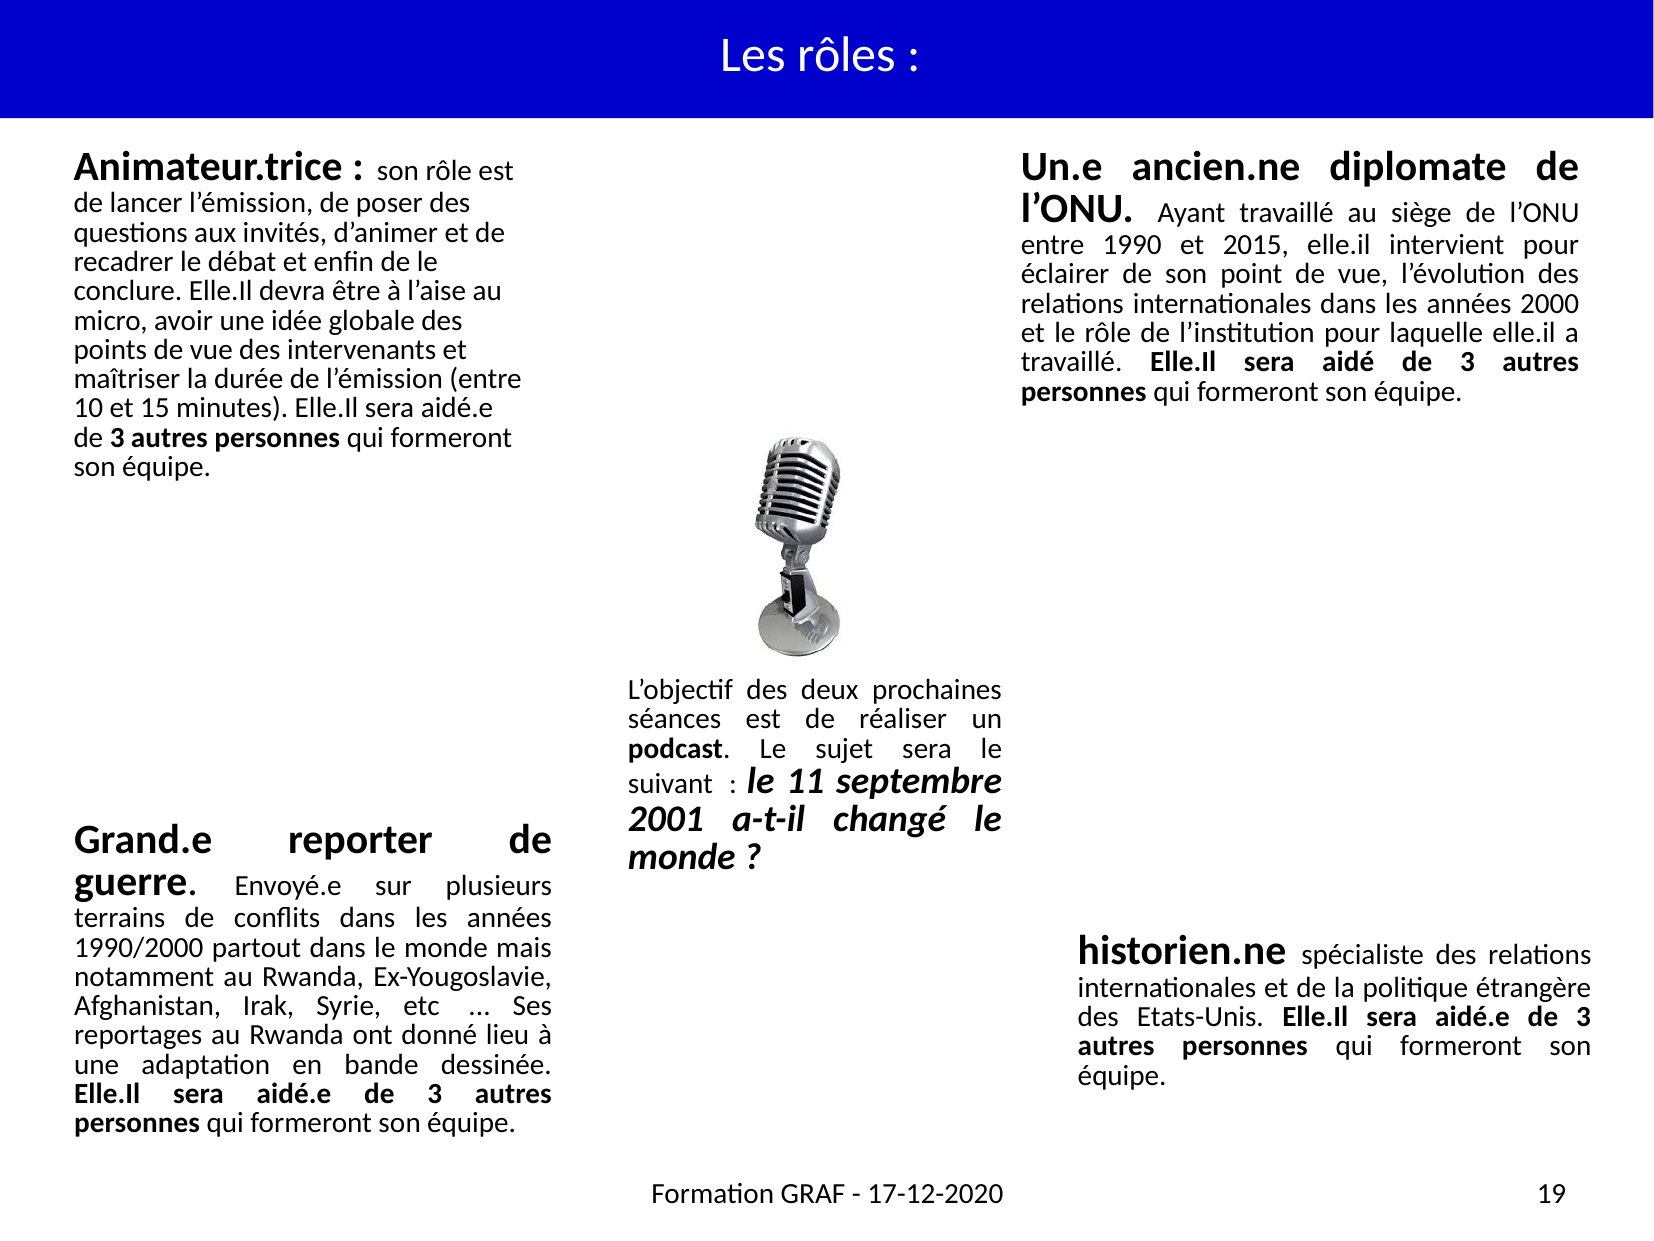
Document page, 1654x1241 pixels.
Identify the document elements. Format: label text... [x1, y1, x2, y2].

text_box Animateur.trice : son rôle est de lancer l’émission, de poser des questions aux invités, d’animer et de recadrer le débat et enfin de le conclure. Elle.Il devra être à l’aise au micro, avoir une idée globale des points de vue des intervenants et maîtriser la durée de l’émission (entre 10 et 15 minutes). Elle.Il sera aidé.e de 3 autres personnes qui formeront son équipe. [58, 141, 544, 563]
picture [705, 423, 902, 666]
text_box historien.ne spécialiste des relations internationales et de la politique étrangère des Etats-Unis. Elle.Il sera aidé.e de 3 autres personnes qui formeront son équipe. [1062, 926, 1607, 1134]
title Les rôles : [0, 0, 1654, 119]
text_box Grand.e reporter de guerre. Envoyé.e sur plusieurs terrains de conflits dans les années 1990/2000 partout dans le monde mais notamment au Rwanda, Ex-Yougoslavie, Afghanistan, Irak, Syrie, etc ... Ses reportages au Rwanda ont donné lieu à une adaptation en bande dessinée. Elle.Il sera aidé.e de 3 autres personnes qui formeront son équipe. [59, 814, 567, 1216]
text_box Un.e ancien.ne diplomate de l’ONU. Ayant travaillé au siège de l’ONU entre 1990 et 2015, elle.il intervient pour éclairer de son point de vue, l’évolution des relations internationales dans les années 2000 et le rôle de l’institution pour laquelle elle.il a travaillé. Elle.Il sera aidé de 3 autres personnes qui formeront son équipe. [1006, 141, 1595, 543]
text_box L’objectif des deux prochaines séances est de réaliser un podcast. Le sujet sera le suivant : le 11 septembre 2001 a-t-il changé le monde ? [613, 670, 1017, 929]
